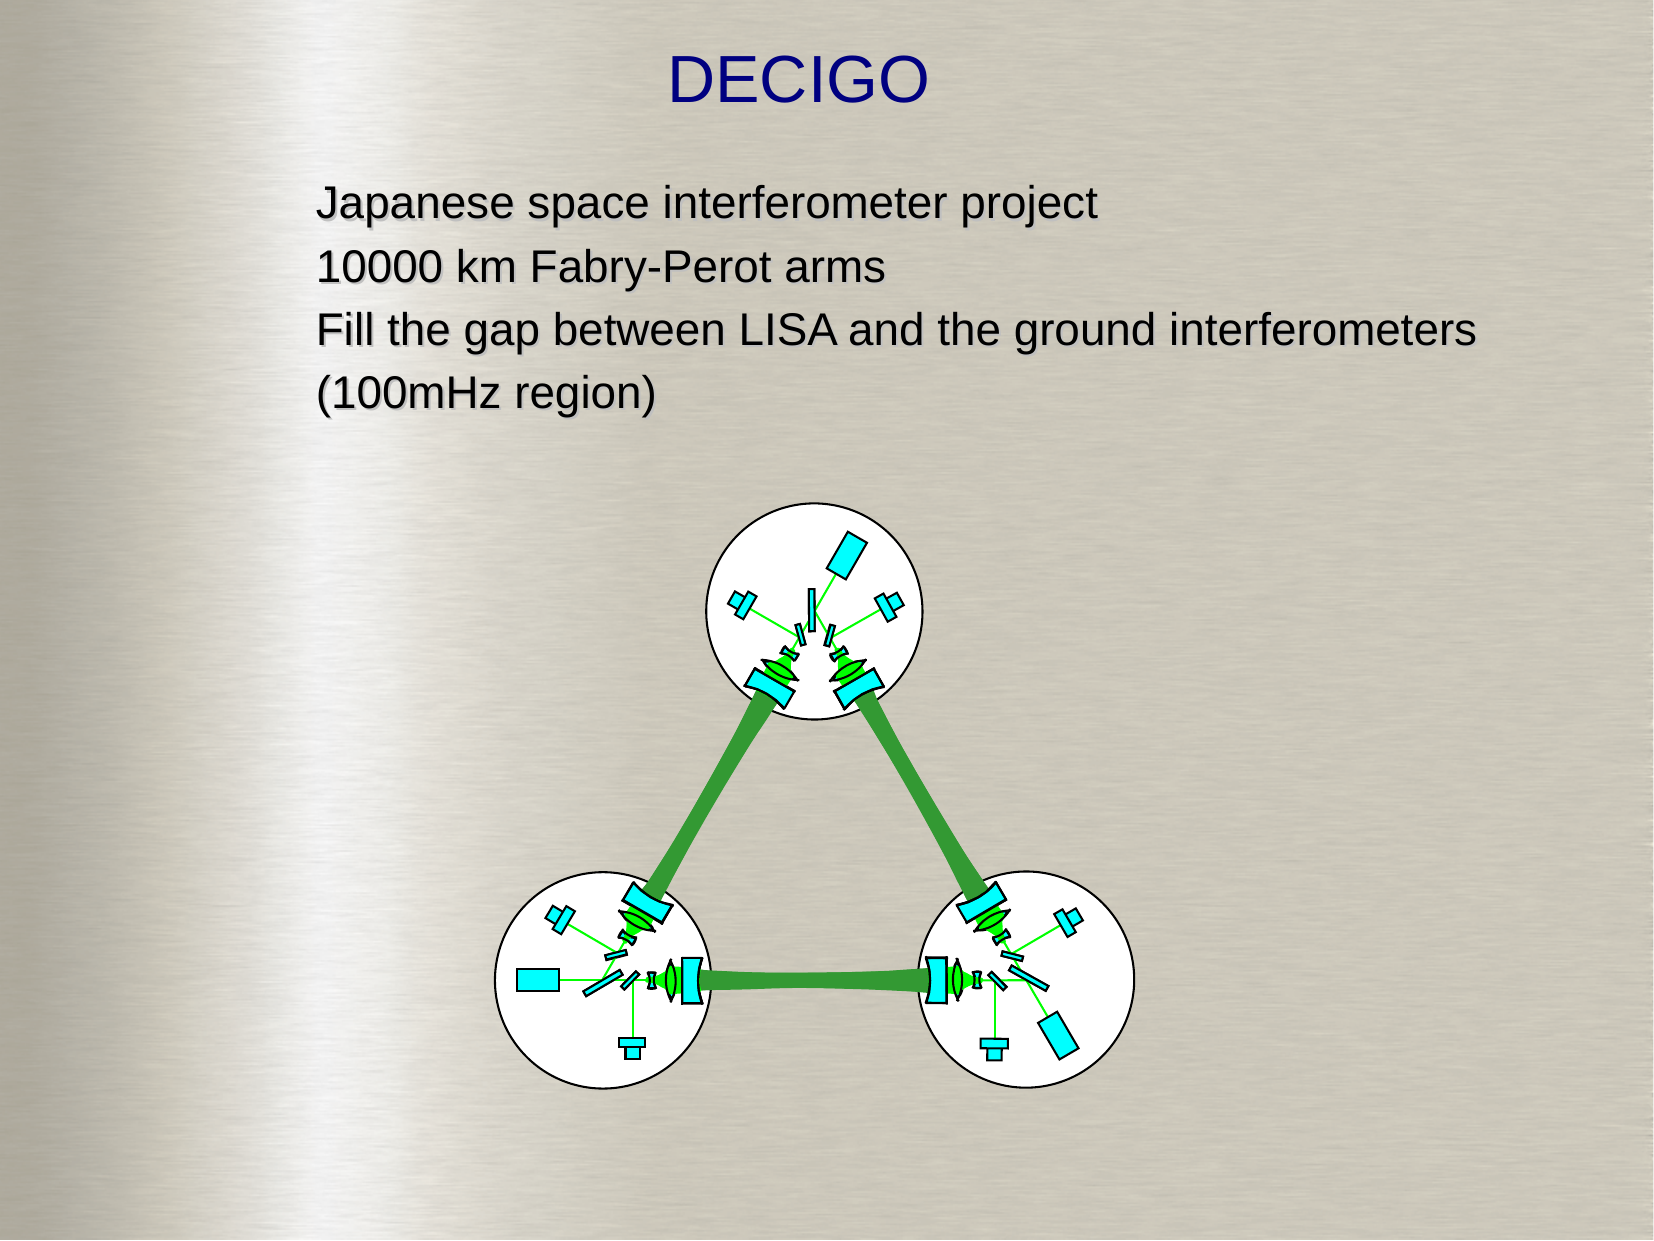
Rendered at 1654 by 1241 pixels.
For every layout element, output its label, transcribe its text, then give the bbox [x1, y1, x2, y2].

text_box [494, 503, 1135, 1089]
text_box DECIGO [652, 34, 946, 125]
picture [0, 0, 1654, 1240]
text_box Japanese space interferometer project 10000 km Fabry-Perot arms Fill the gap between LISA and the ground interferometers (100mHz region) [301, 170, 1489, 426]
